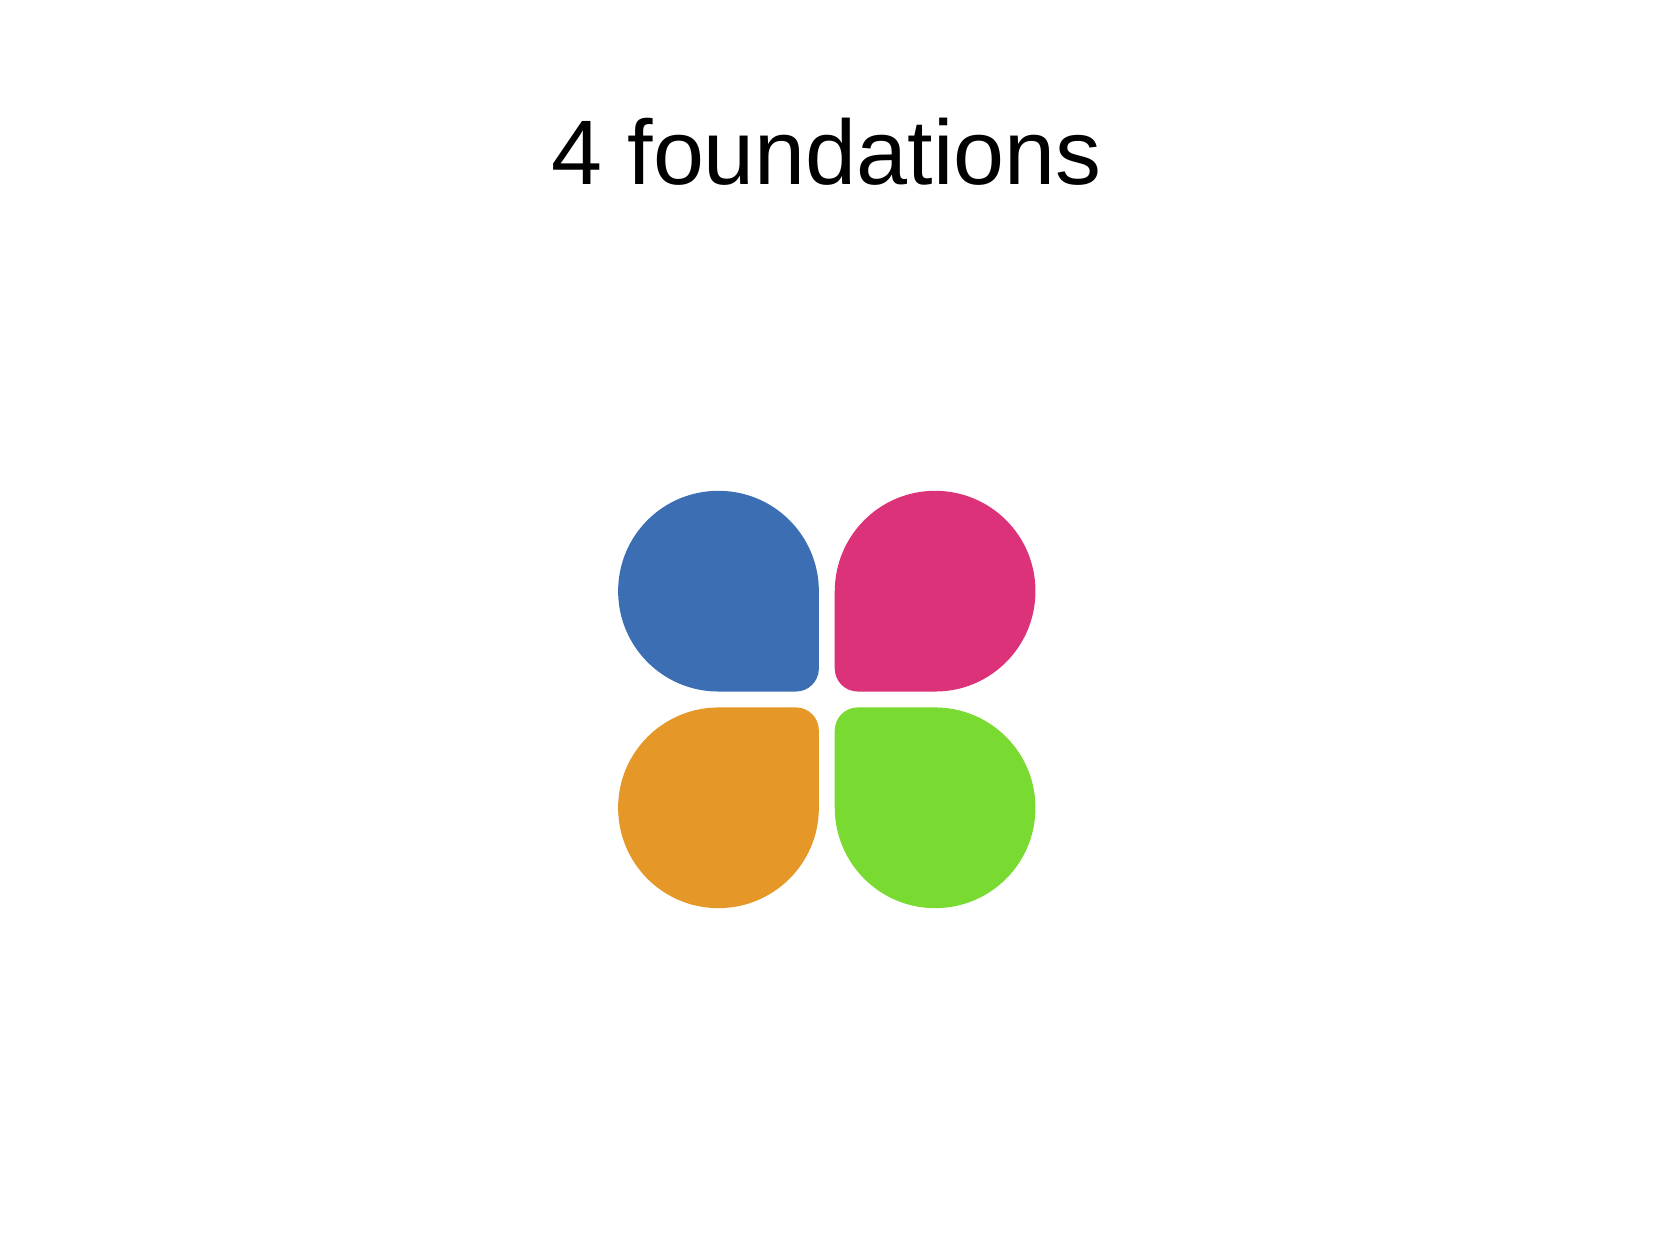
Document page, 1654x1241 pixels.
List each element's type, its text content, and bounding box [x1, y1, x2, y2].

picture [417, 290, 1236, 1109]
title 4 foundations [82, 49, 1571, 257]
